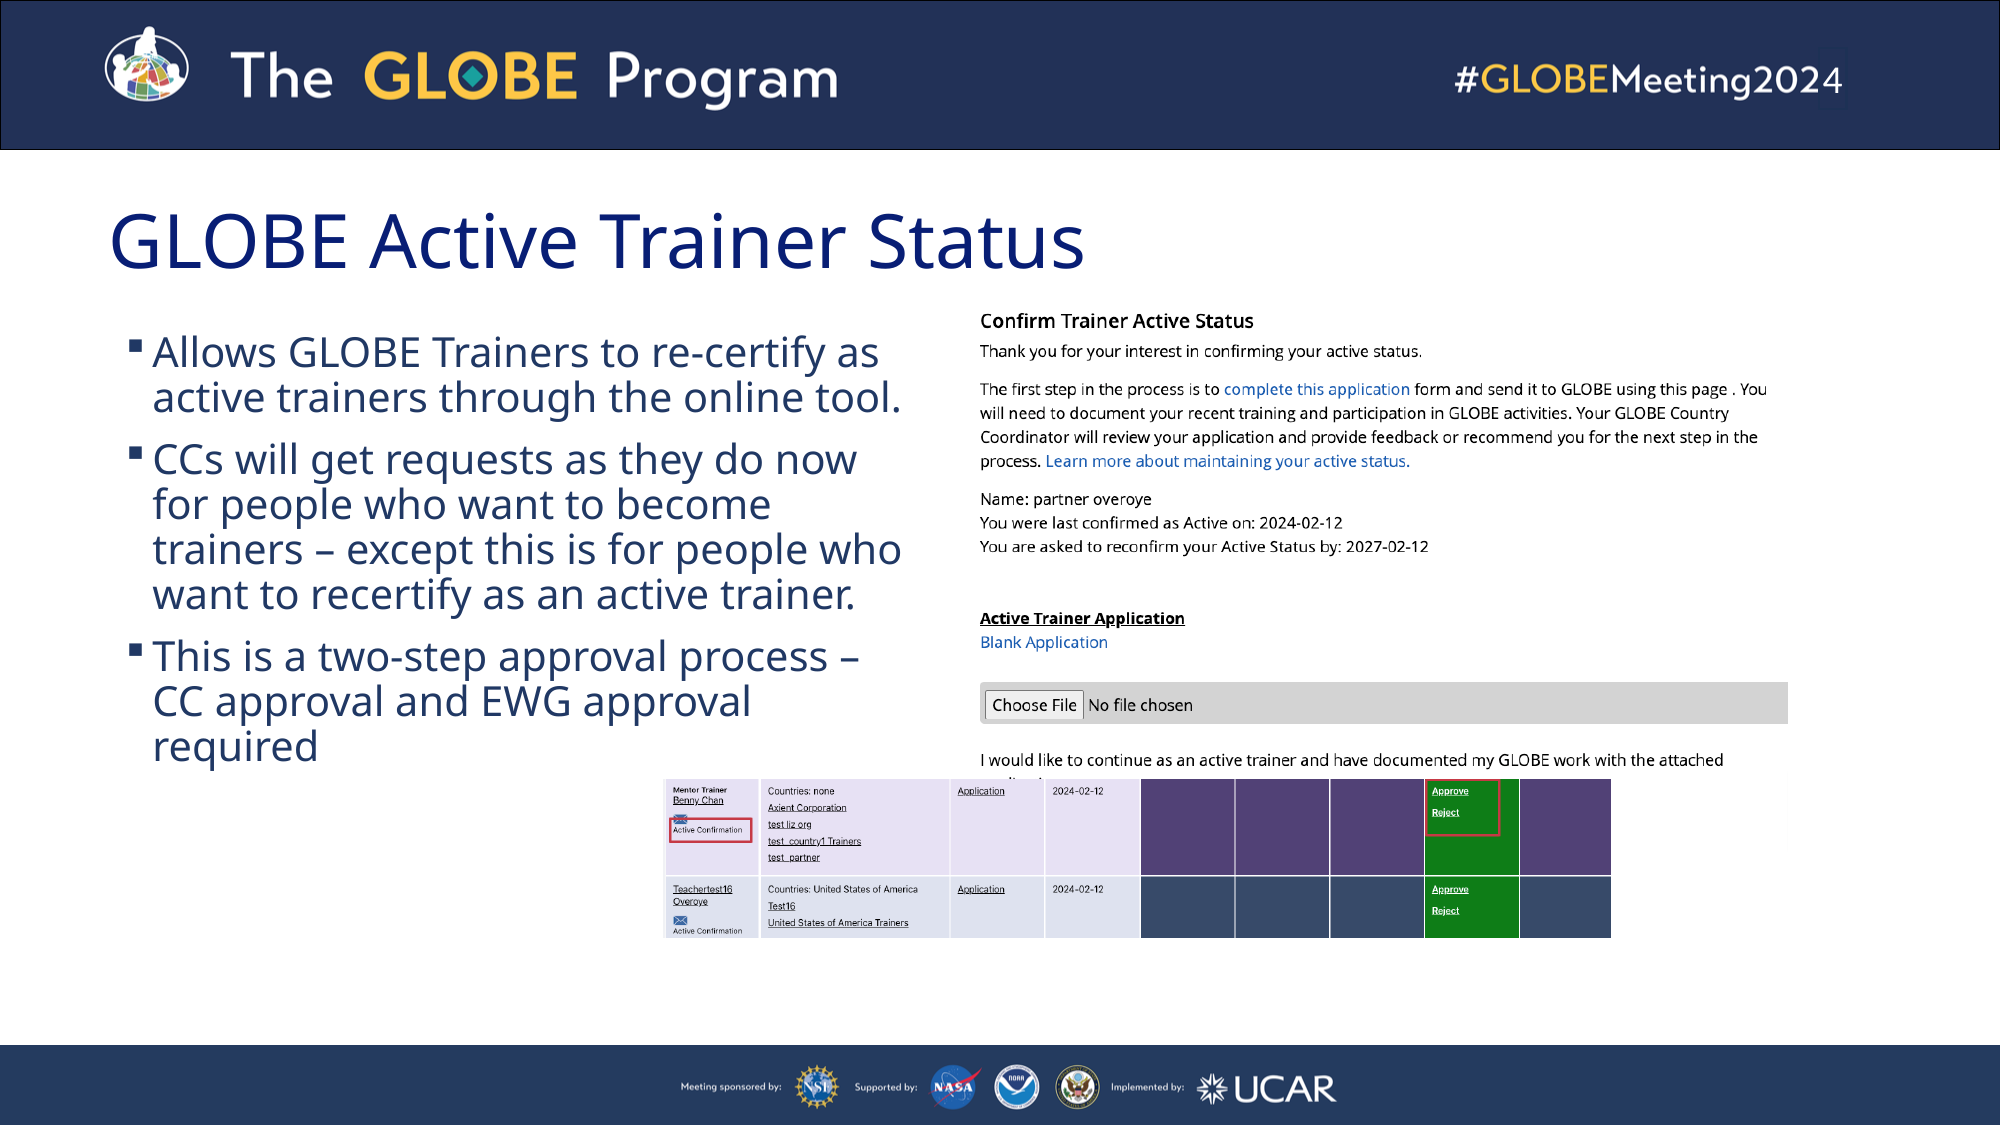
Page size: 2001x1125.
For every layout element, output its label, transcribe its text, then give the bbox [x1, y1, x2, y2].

picture [1, 1, 1999, 149]
picture [0, 1045, 2000, 1125]
list Allows GLOBE Trainers to re-certify as active trainers through the online tool. CCs will get requests as they do now for people who want to become trainers – except this is for people who want to recertify as an active trainer. This is a two-step approval process – CC approval and EWG approval required [110, 324, 938, 780]
title GLOBE Active Trainer Status [93, 196, 1819, 351]
picture [663, 299, 1788, 938]
